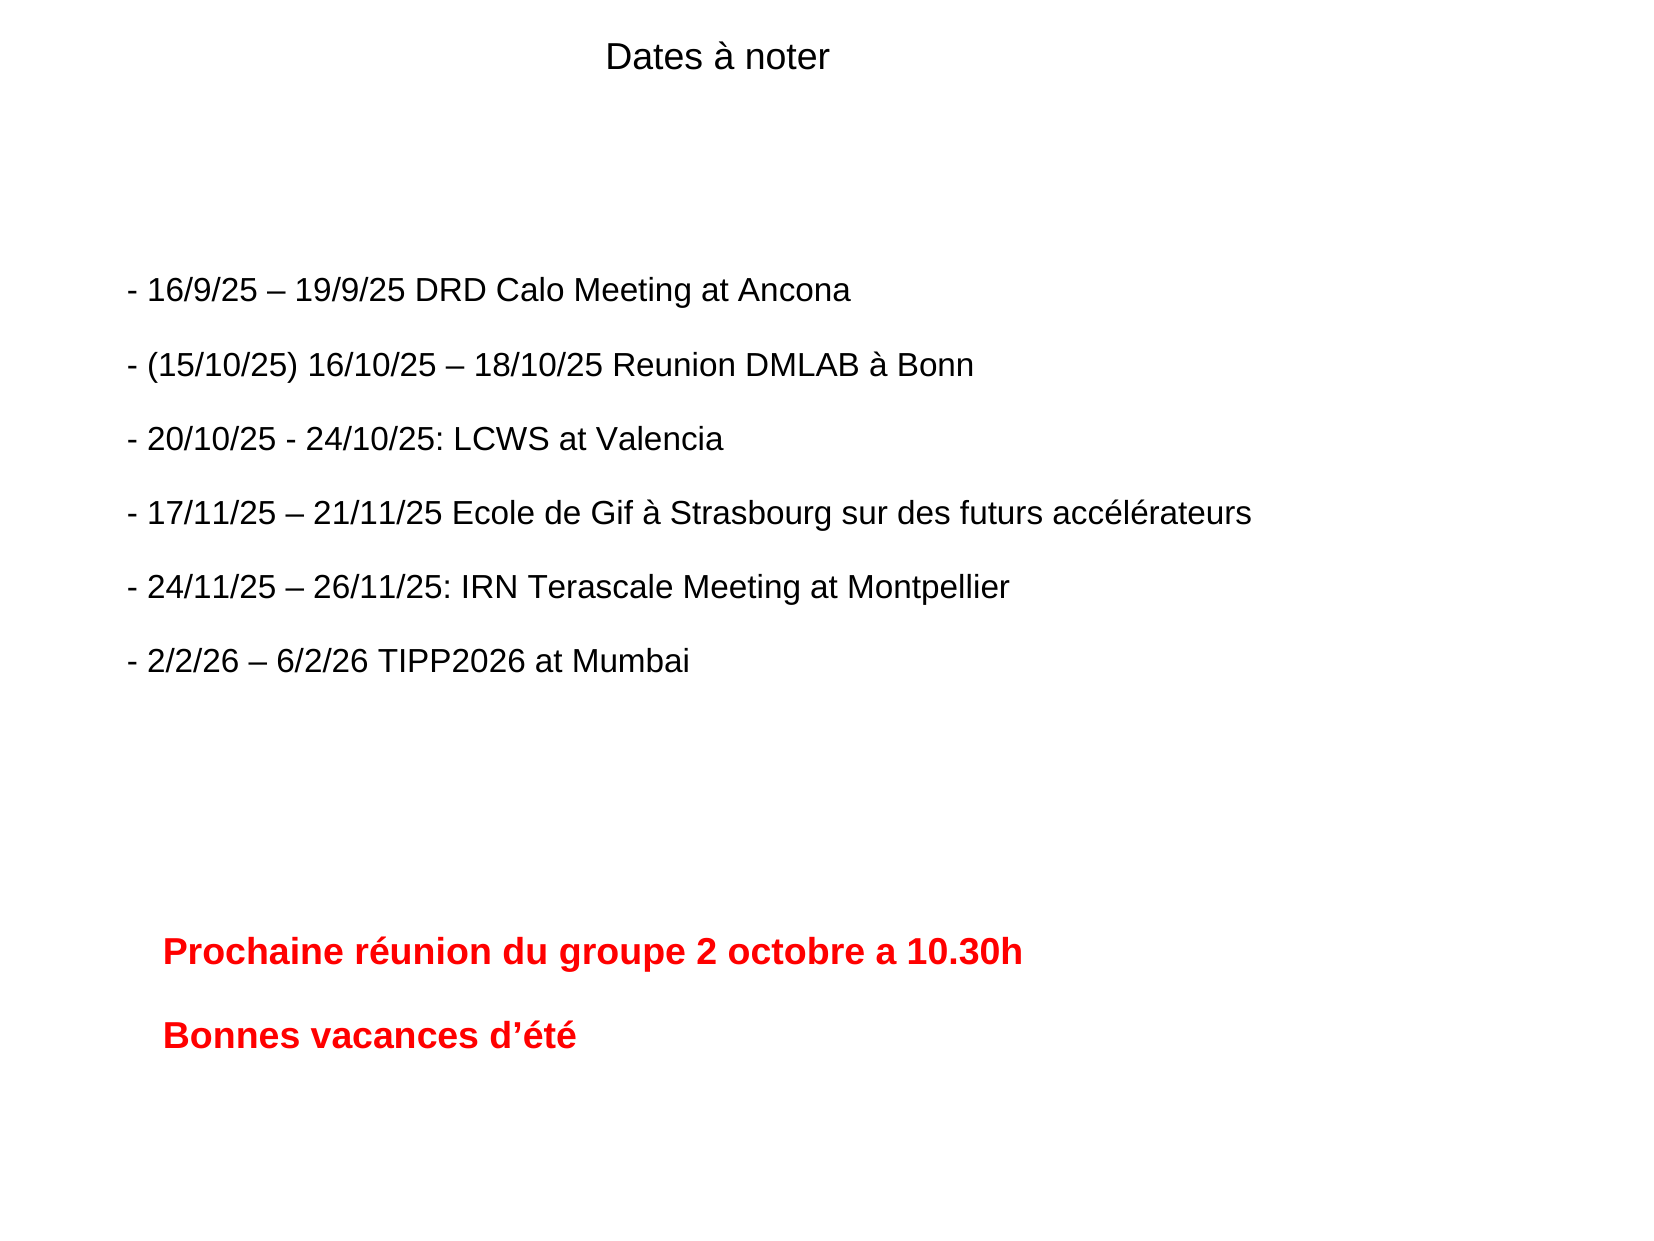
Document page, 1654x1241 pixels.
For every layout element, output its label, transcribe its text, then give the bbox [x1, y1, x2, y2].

text_box Prochaine réunion du groupe 2 octobre a 10.30h Bonnes vacances d’été [148, 923, 1512, 981]
text_box Dates à noter [590, 25, 846, 76]
text_box - 16/9/25 – 19/9/25 DRD Calo Meeting at Ancona - (15/10/25) 16/10/25 – 18/10/25 Reunion DMLAB à Bonn - 20/10/25 - 24/10/25: LCWS at Valencia - 17/11/25 – 21/11/25 Ecole de Gif à Strasbourg sur des futurs accélérateurs - 24/11/25 – 26/11/25: IRN Terascale Meeting at Montpellier - 2/2/26 – 6/2/26 TIPP2026 at Mumbai [112, 76, 1371, 924]
